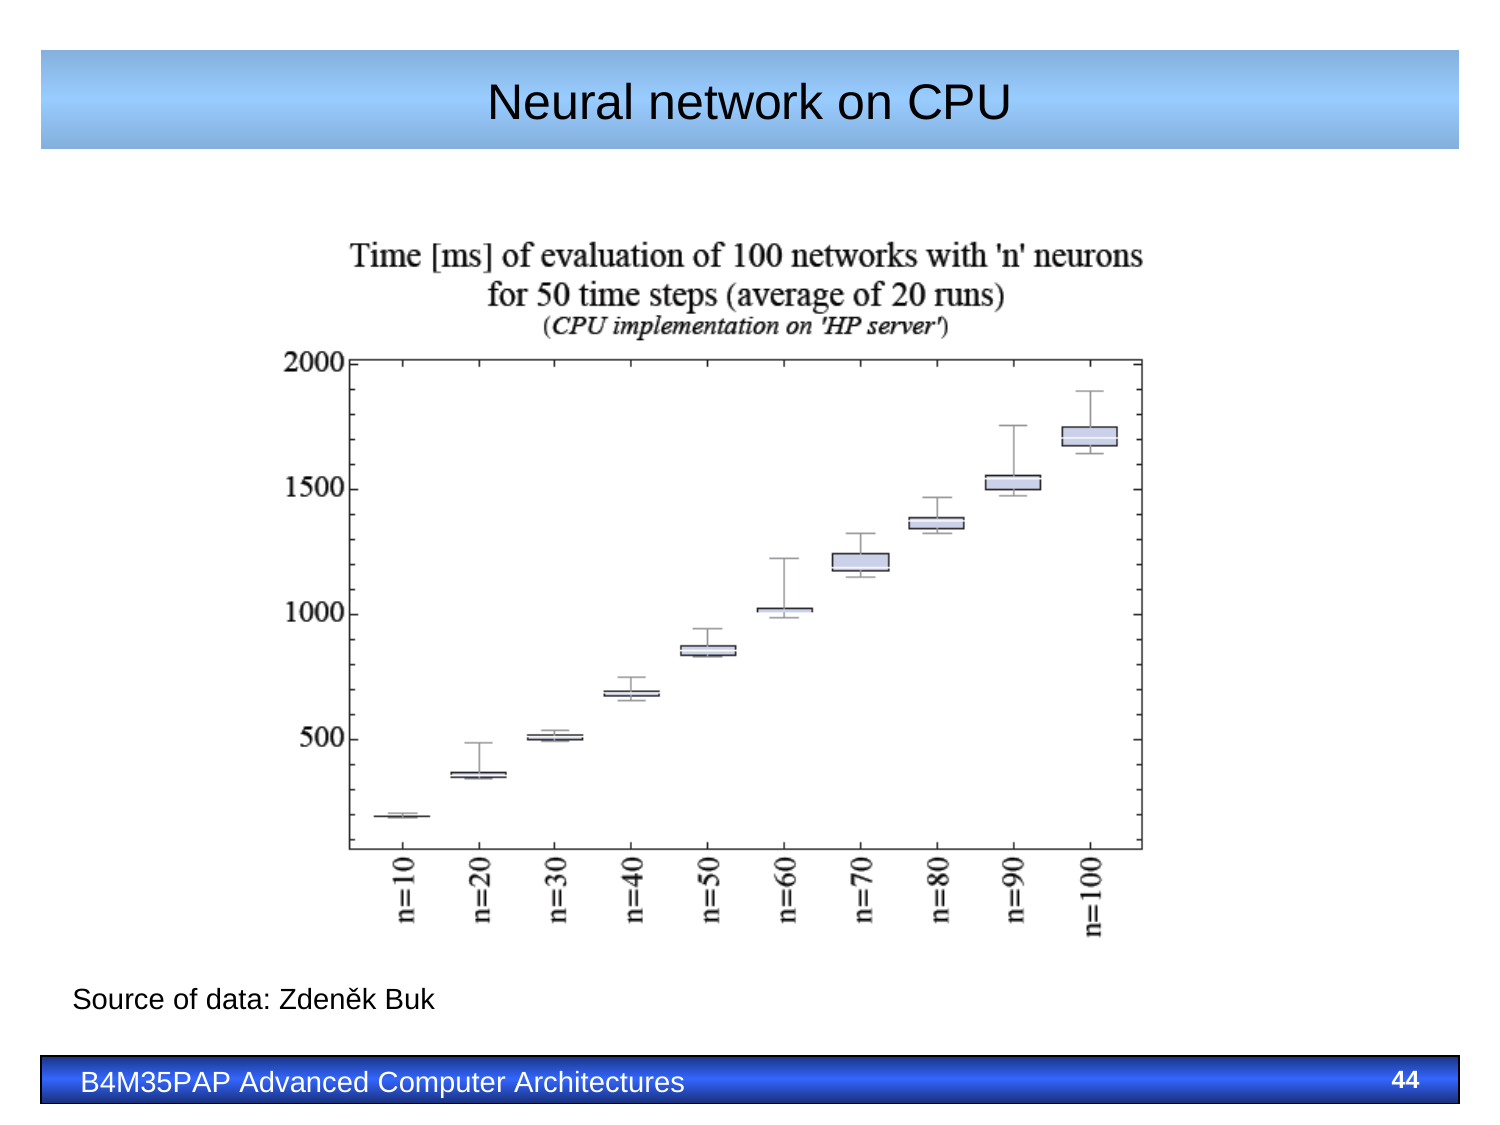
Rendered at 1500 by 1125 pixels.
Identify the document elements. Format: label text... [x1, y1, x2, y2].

picture [260, 228, 1240, 944]
title Neural network on CPU [41, 50, 1459, 149]
text_box Source of data: Zdeněk Buk [57, 972, 451, 1023]
